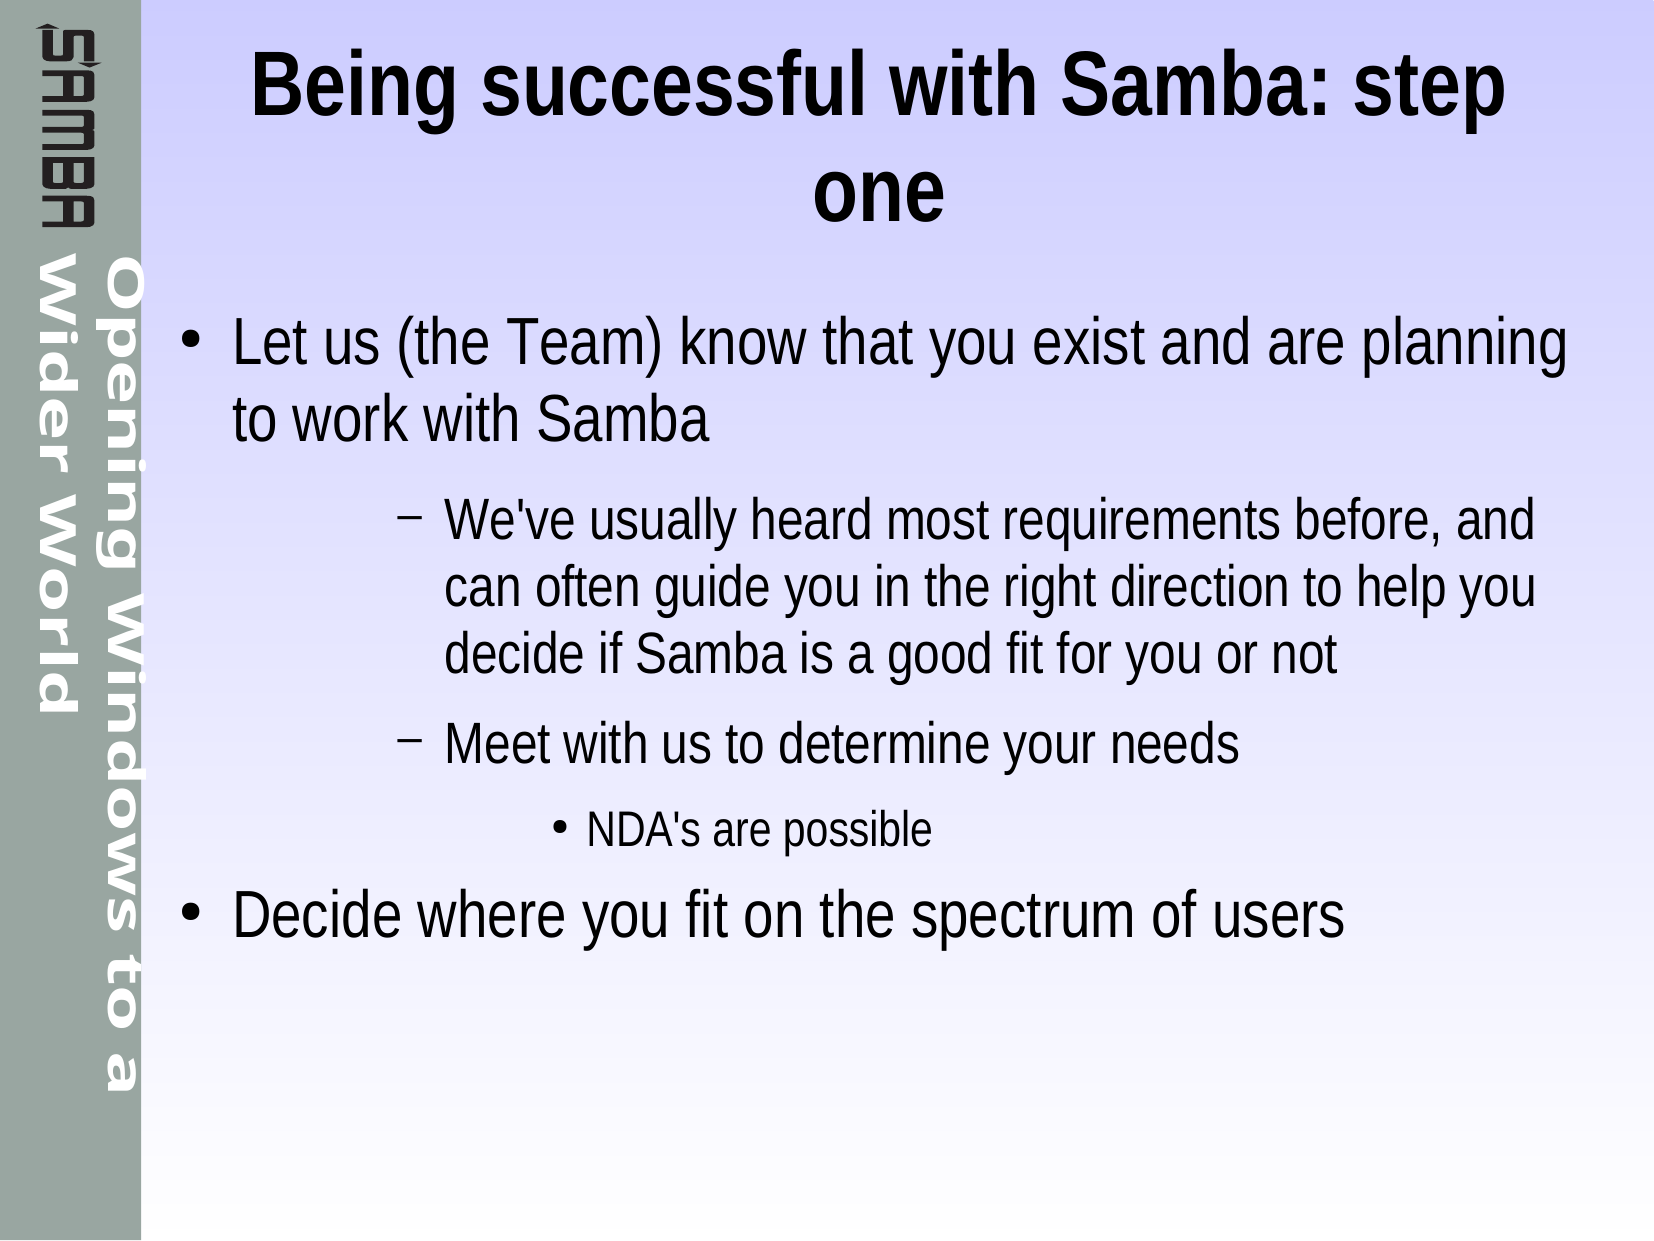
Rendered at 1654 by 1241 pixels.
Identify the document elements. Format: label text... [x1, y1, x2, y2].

title Being successful with Samba: step one [173, 31, 1586, 240]
list Let us (the Team) know that you exist and are planning to work with Samba We've usually heard most requirements before, and can often guide you in the right direction to help you decide if Samba is a good fit for you or not Meet with us to determine your needs NDA's are possible Decide where you fit on the spectrum of users [161, 302, 1574, 1211]
